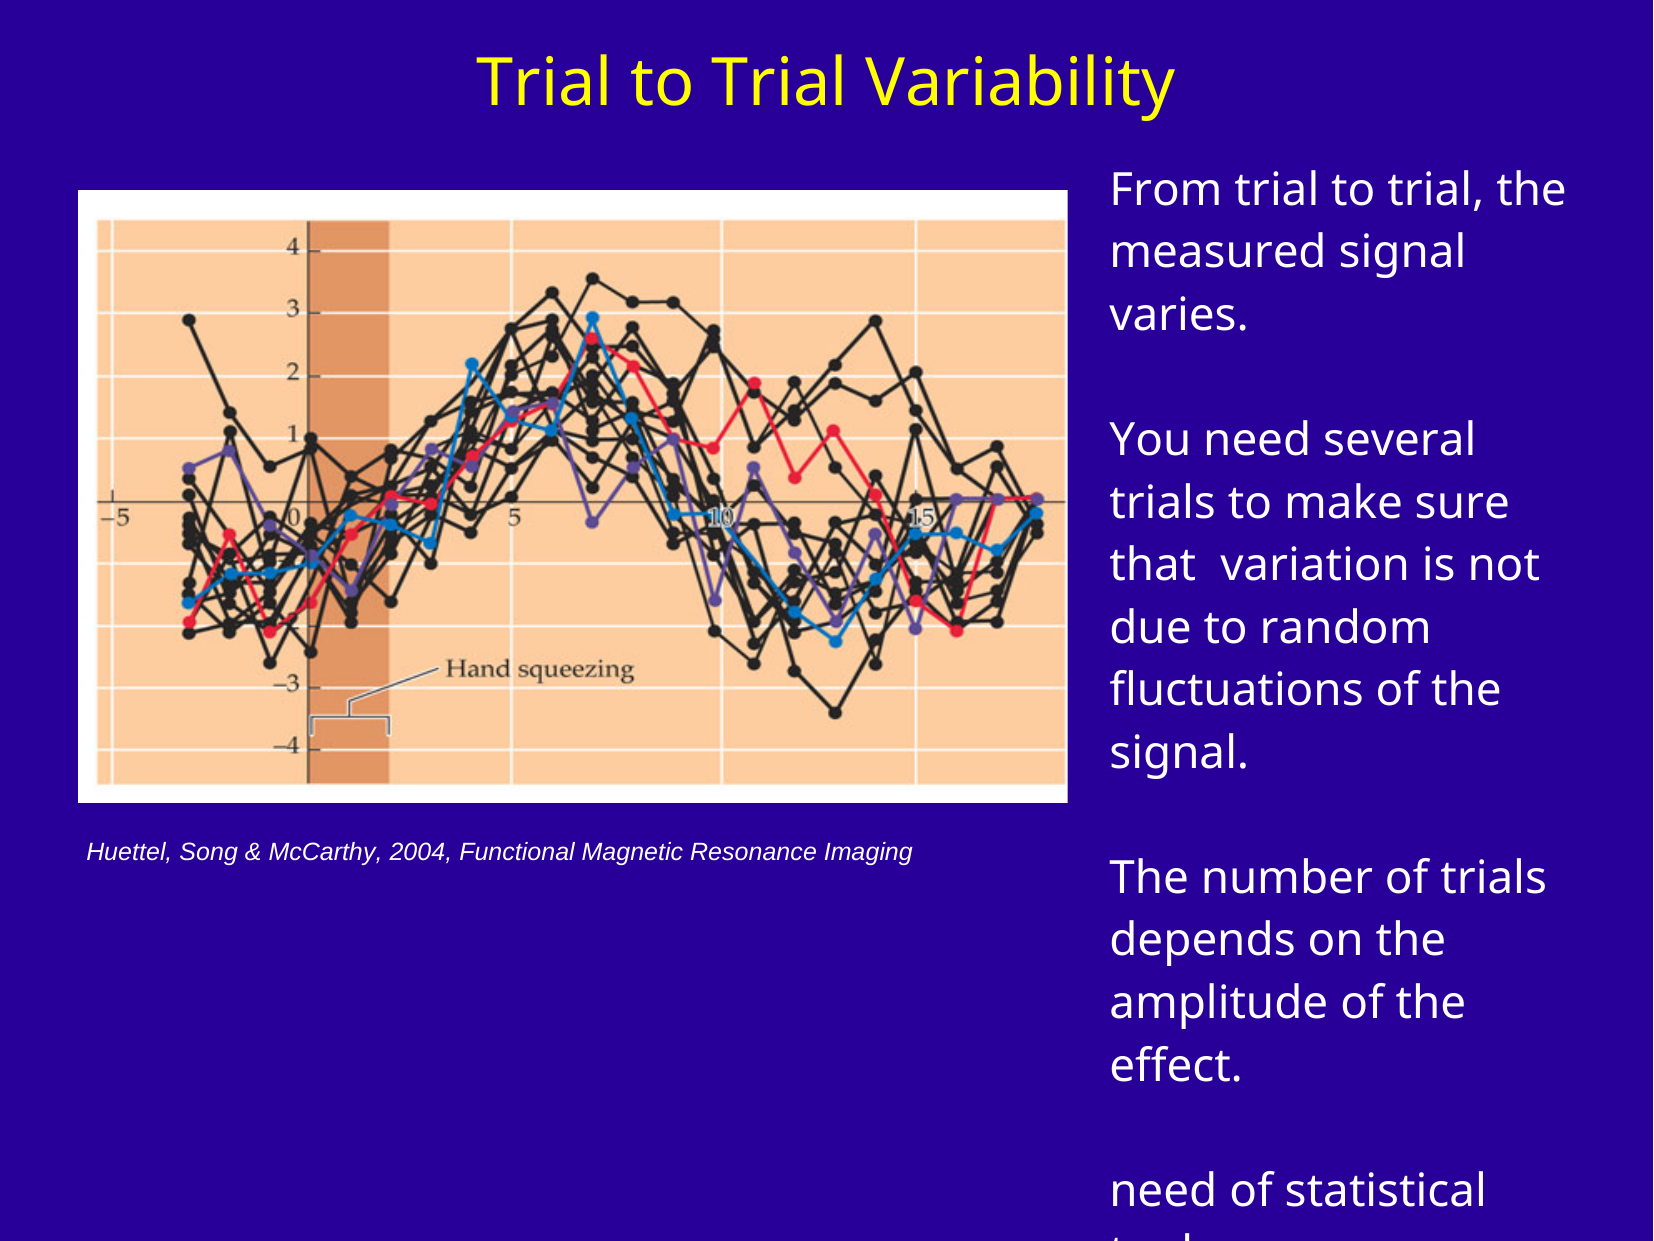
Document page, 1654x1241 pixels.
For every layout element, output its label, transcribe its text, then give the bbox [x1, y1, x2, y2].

text_box From trial to trial, the measured signal varies. You need several trials to make sure that variation is not due to random fluctuations of the signal. The number of trials depends on the amplitude of the effect. need of statistical tools... [1109, 156, 1577, 1160]
title Trial to Trial Variability [123, 26, 1529, 134]
picture [78, 190, 1068, 803]
text_box Huettel, Song & McCarthy, 2004, Functional Magnetic Resonance Imaging [71, 834, 1023, 893]
